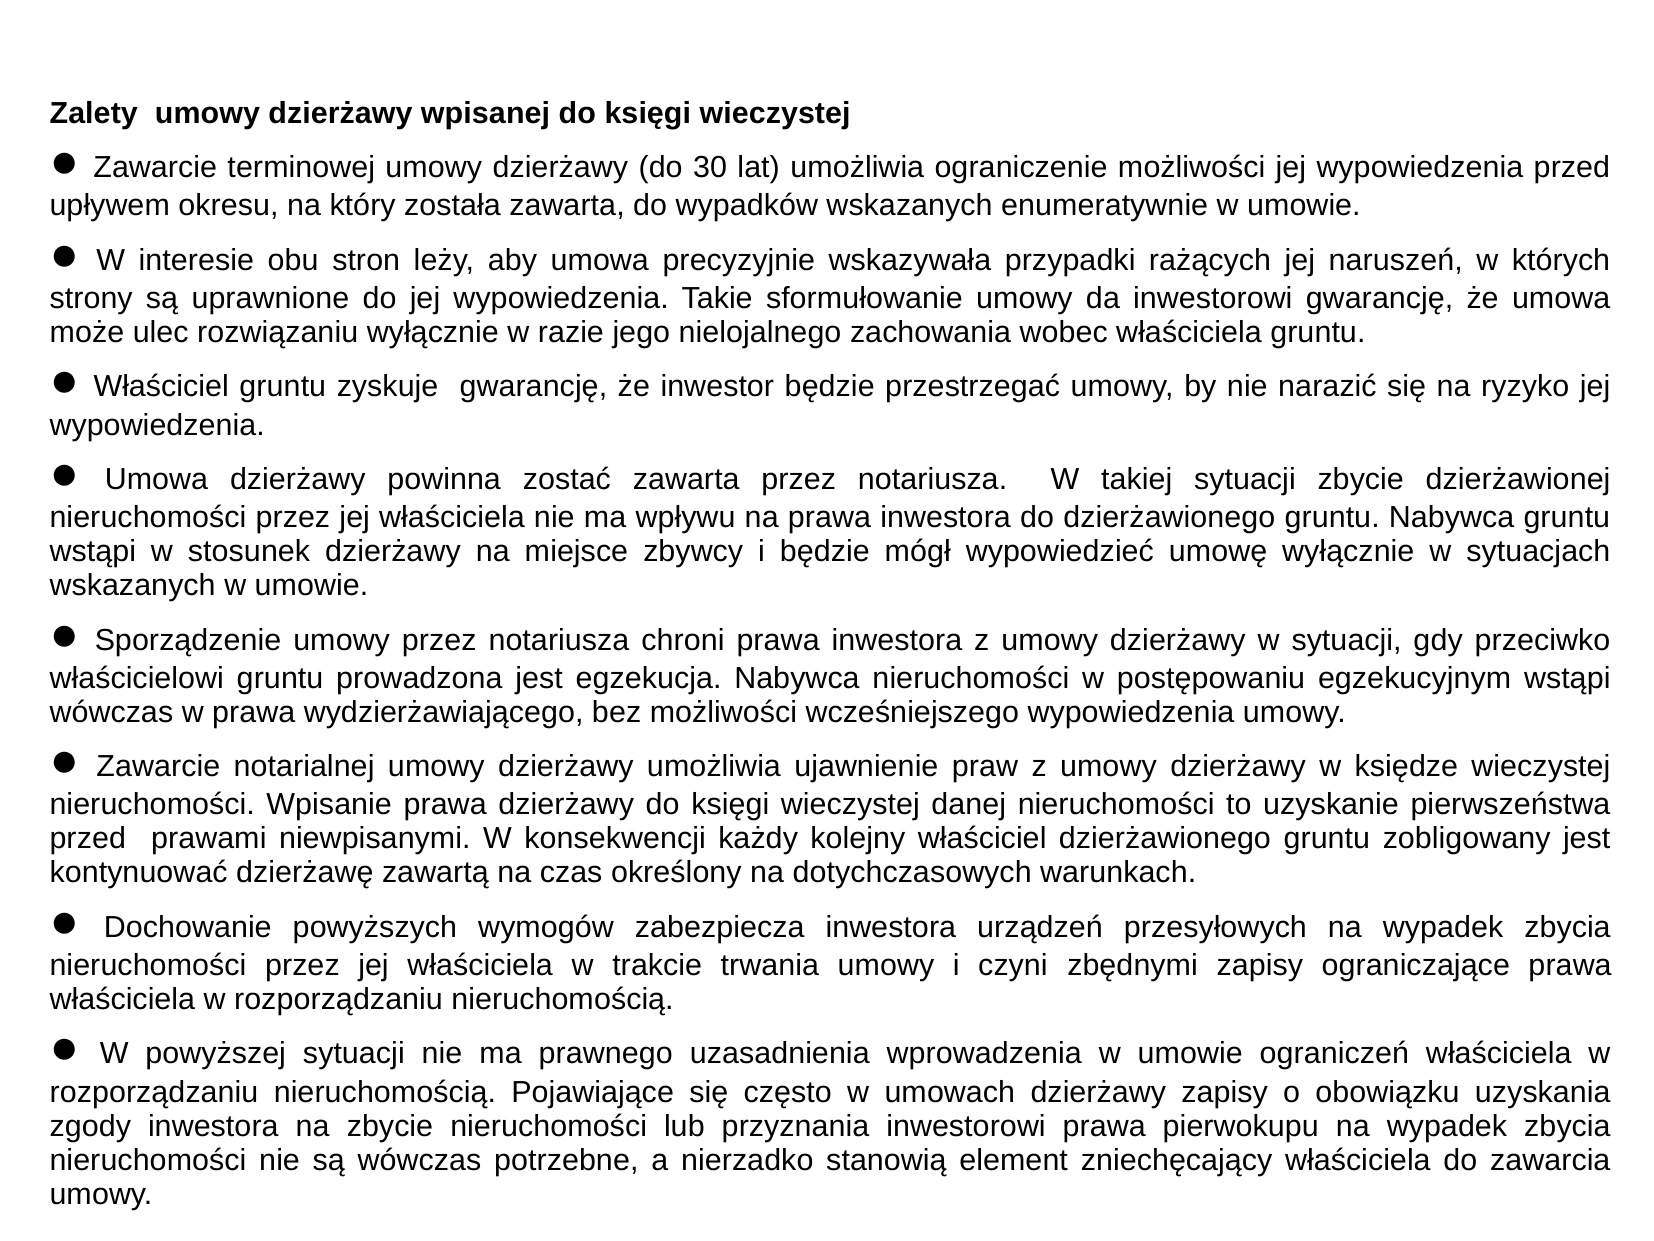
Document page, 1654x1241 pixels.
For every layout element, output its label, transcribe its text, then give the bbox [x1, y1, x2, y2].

list Zalety umowy dzierżawy wpisanej do księgi wieczystej ● Zawarcie terminowej umowy dzierżawy (do 30 lat) umożliwia ograniczenie możliwości jej wypowiedzenia przed upływem okresu, na który została zawarta, do wypadków wskazanych enumeratywnie w umowie. ● W interesie obu stron leży, aby umowa precyzyjnie wskazywała przypadki rażących jej naruszeń, w których strony są uprawnione do jej wypowiedzenia. Takie sformułowanie umowy da inwestorowi gwarancję, że umowa może ulec rozwiązaniu wyłącznie w razie jego nielojalnego zachowania wobec właściciela gruntu. ● Właściciel gruntu zyskuje gwarancję, że inwestor będzie przestrzegać umowy, by nie narazić się na ryzyko jej wypowiedzenia. ● Umowa dzierżawy powinna zostać zawarta przez notariusza. W takiej sytuacji zbycie dzierżawionej nieruchomości przez jej właściciela nie ma wpływu na prawa inwestora do dzierżawionego gruntu. Nabywca gruntu wstąpi w stosunek dzierżawy na miejsce zbywcy i będzie mógł wypowiedzieć umowę wyłącznie w sytuacjach wskazanych w umowie. ● Sporządzenie umowy przez notariusza chroni prawa inwestora z umowy dzierżawy w sytuacji, gdy przeciwko właścicielowi gruntu prowadzona jest egzekucja. Nabywca nieruchomości w postępowaniu egzekucyjnym wstąpi wówczas w prawa wydzierżawiającego, bez możliwości wcześniejszego wypowiedzenia umowy. ● Zawarcie notarialnej umowy dzierżawy umożliwia ujawnienie praw z umowy dzierżawy w księdze wieczystej nieruchomości. Wpisanie prawa dzierżawy do księgi wieczystej danej nieruchomości to uzyskanie pierwszeństwa przed prawami niewpisanymi. W konsekwencji każdy kolejny właściciel dzierżawionego gruntu zobligowany jest kontynuować dzierżawę zawartą na czas określony na dotychczasowych warunkach. ● Dochowanie powyższych wymogów zabezpiecza inwestora urządzeń przesyłowych na wypadek zbycia nieruchomości przez jej właściciela w trakcie trwania umowy i czyni zbędnymi zapisy ograniczające prawa właściciela w rozporządzaniu nieruchomością. ● W powyższej sytuacji nie ma prawnego uzasadnienia wprowadzenia w umowie ograniczeń właściciela w rozporządzaniu nieruchomością. Pojawiające się często w umowach dzierżawy zapisy o obowiązku uzyskania zgody inwestora na zbycie nieruchomości lub przyznania inwestorowi prawa pierwokupu na wypadek zbycia nieruchomości nie są wówczas potrzebne, a nierzadko stanowią element zniechęcający właściciela do zawarcia umowy. [49, 57, 1613, 1228]
text_box [785, 213, 872, 303]
